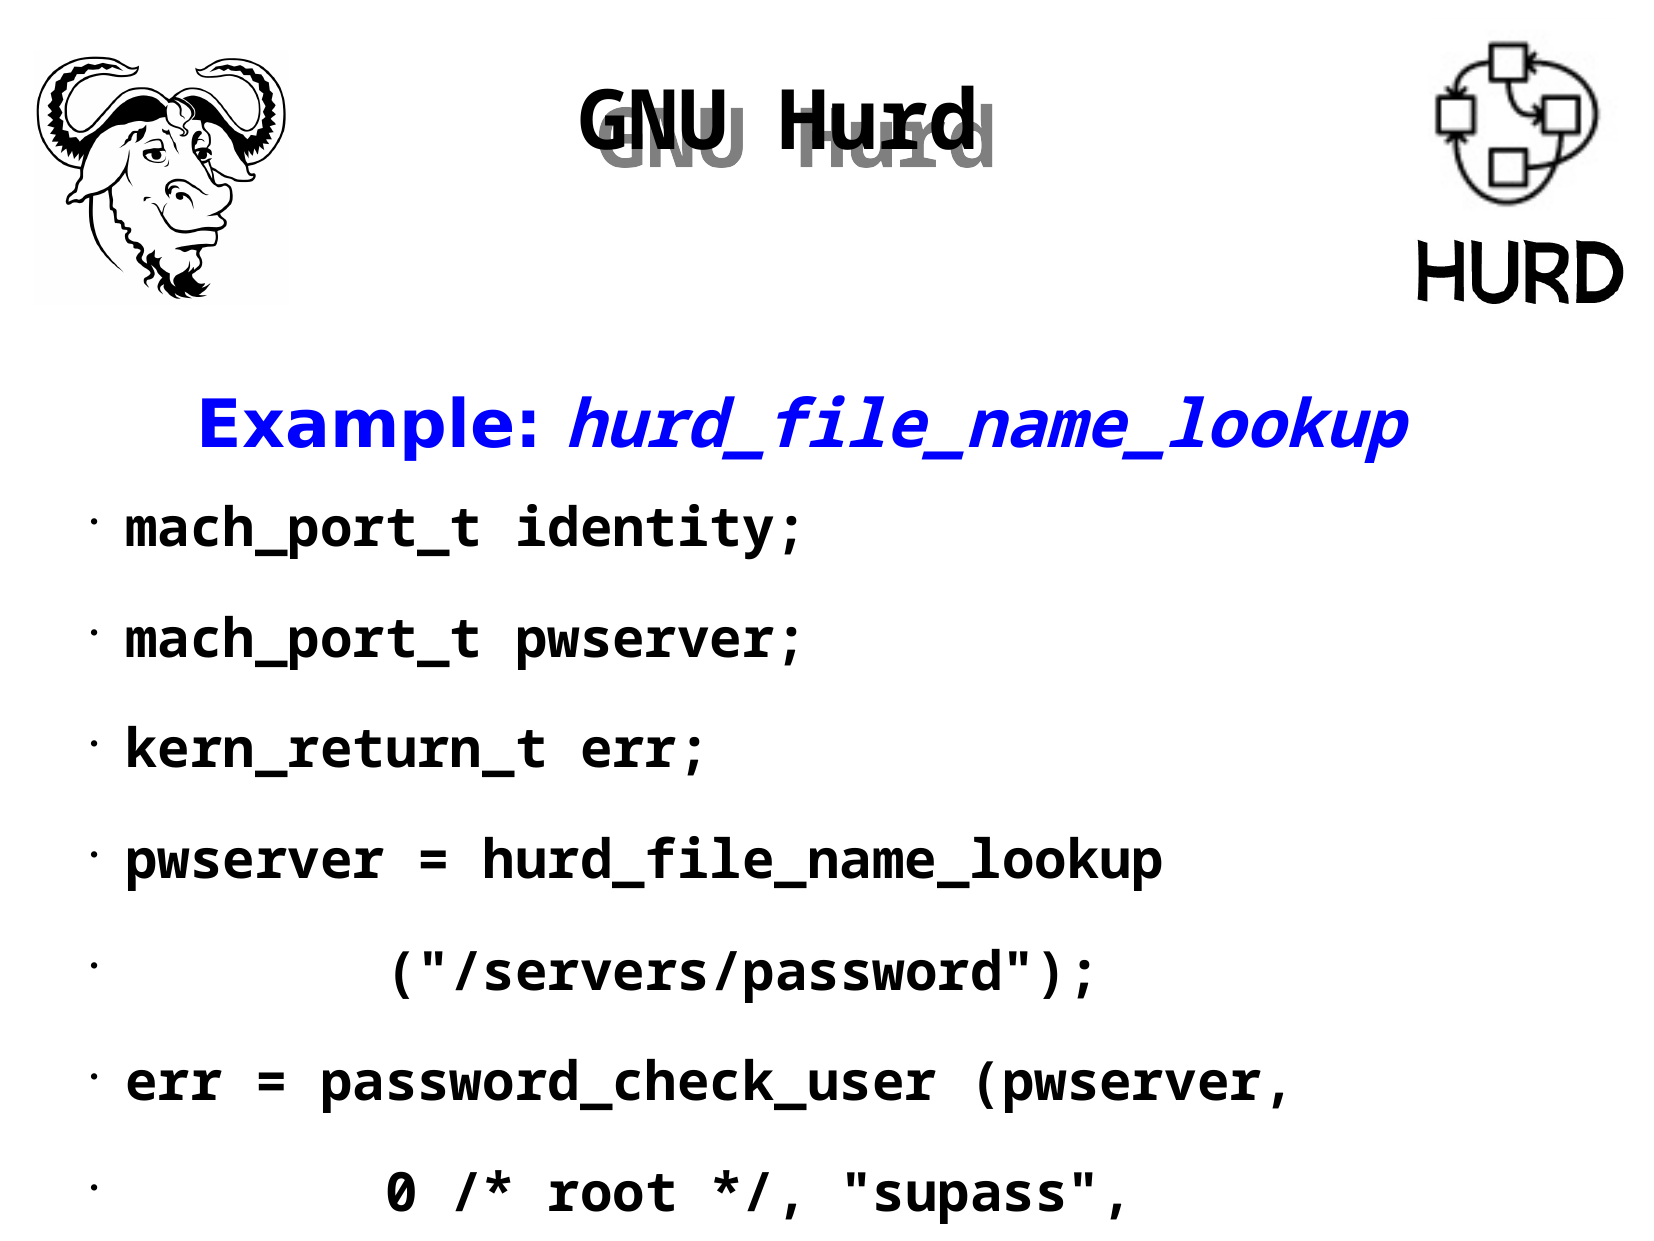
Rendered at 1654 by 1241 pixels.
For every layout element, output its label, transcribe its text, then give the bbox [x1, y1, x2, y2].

text_box Example: hurd_file_name_lookup [196, 330, 1464, 431]
picture [1409, 238, 1628, 309]
text_box mach_port_t identity; mach_port_t pwserver; kern_return_t err; pwserver = hurd_file_name_lookup ("/servers/password"); err = password_check_user (pwserver, 0 /* root */, "supass", &identity); [19, 451, 1623, 1241]
picture [33, 50, 289, 305]
picture [1428, 17, 1618, 224]
text_box GNU Hurd [578, 60, 1028, 158]
